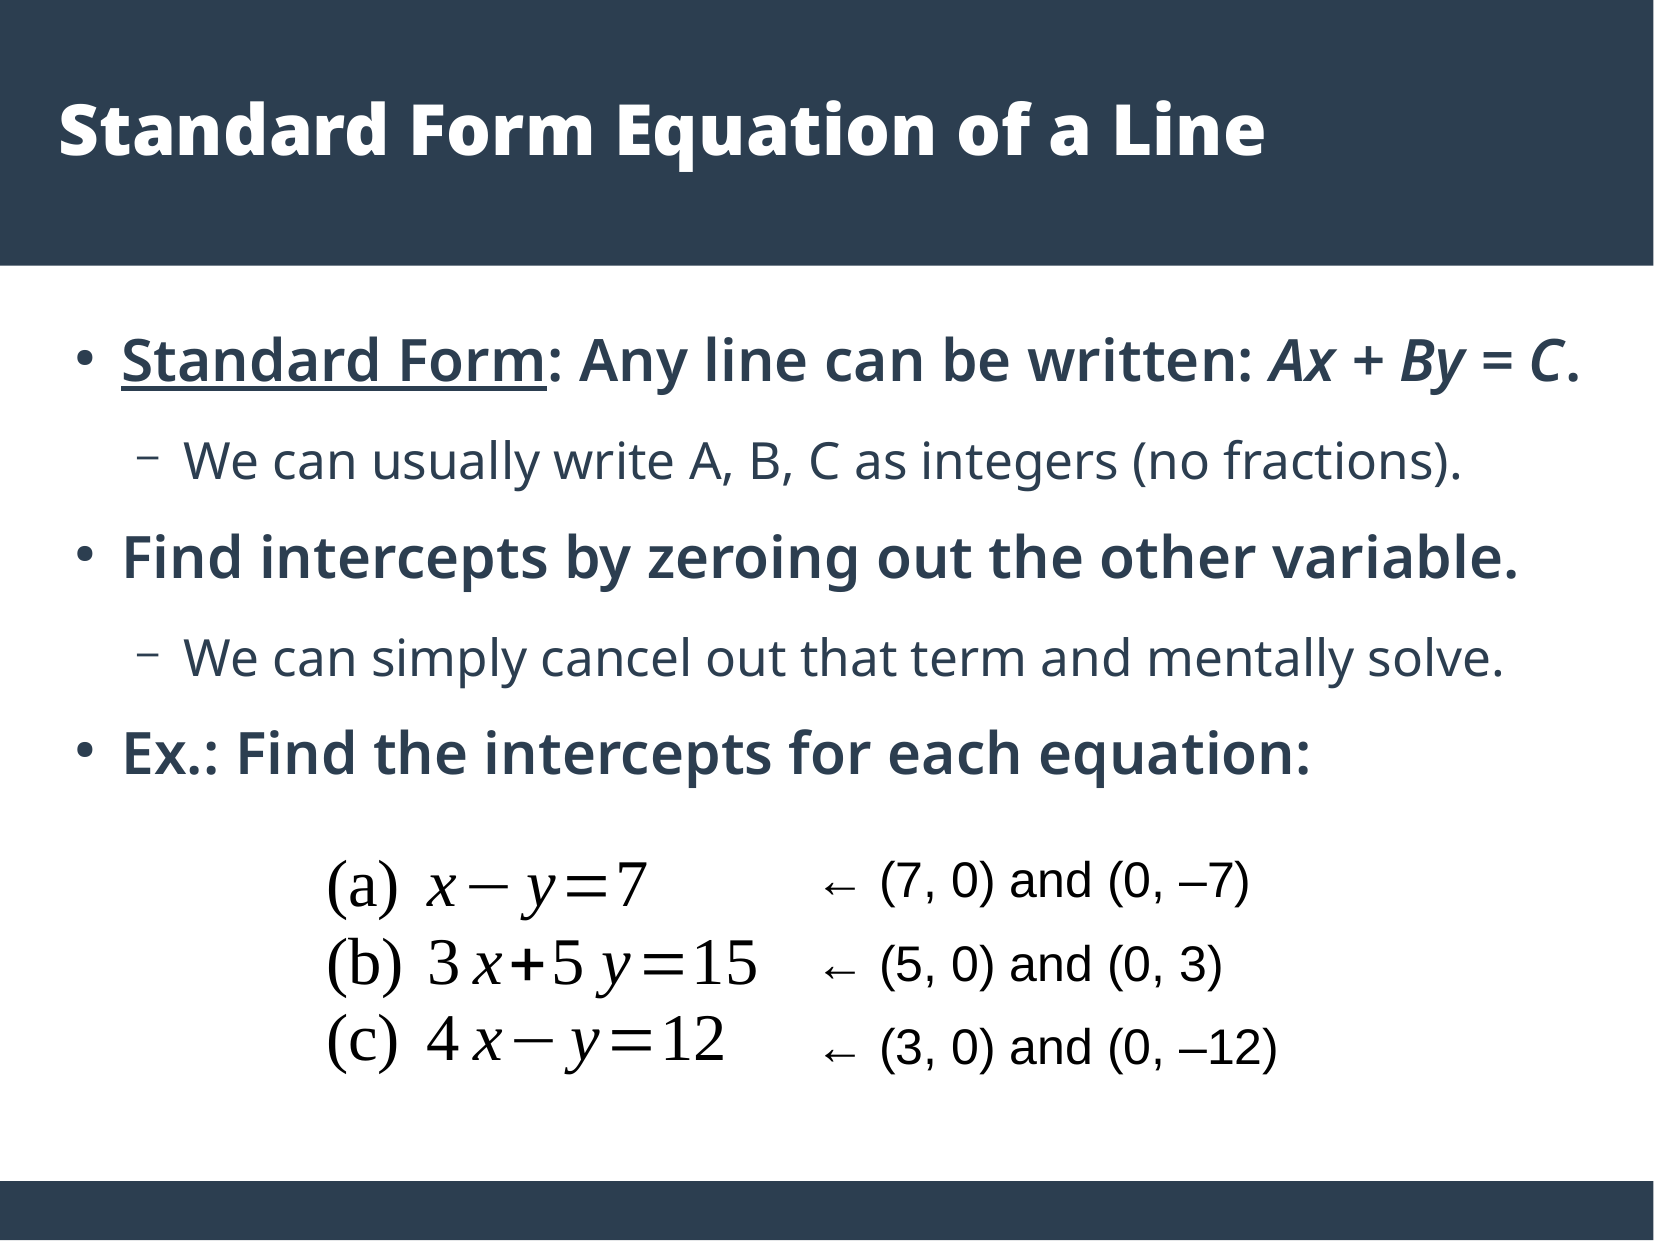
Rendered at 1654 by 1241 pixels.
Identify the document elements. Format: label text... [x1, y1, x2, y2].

title Standard Form Equation of a Line [59, 49, 1595, 207]
chart [319, 846, 766, 1076]
text_box ← (7, 0) and (0, –7) ← (5, 0) and (0, 3) ← (3, 0) and (0, –12) [800, 816, 1338, 1083]
list Standard Form: Any line can be written: Ax + By = C. We can usually write A, B, C as integers (no fractions). Find intercepts by zeroing out the other variable. We can simply cancel out that term and mentally solve. Ex.: Find the intercepts for each equation: [59, 318, 1595, 817]
